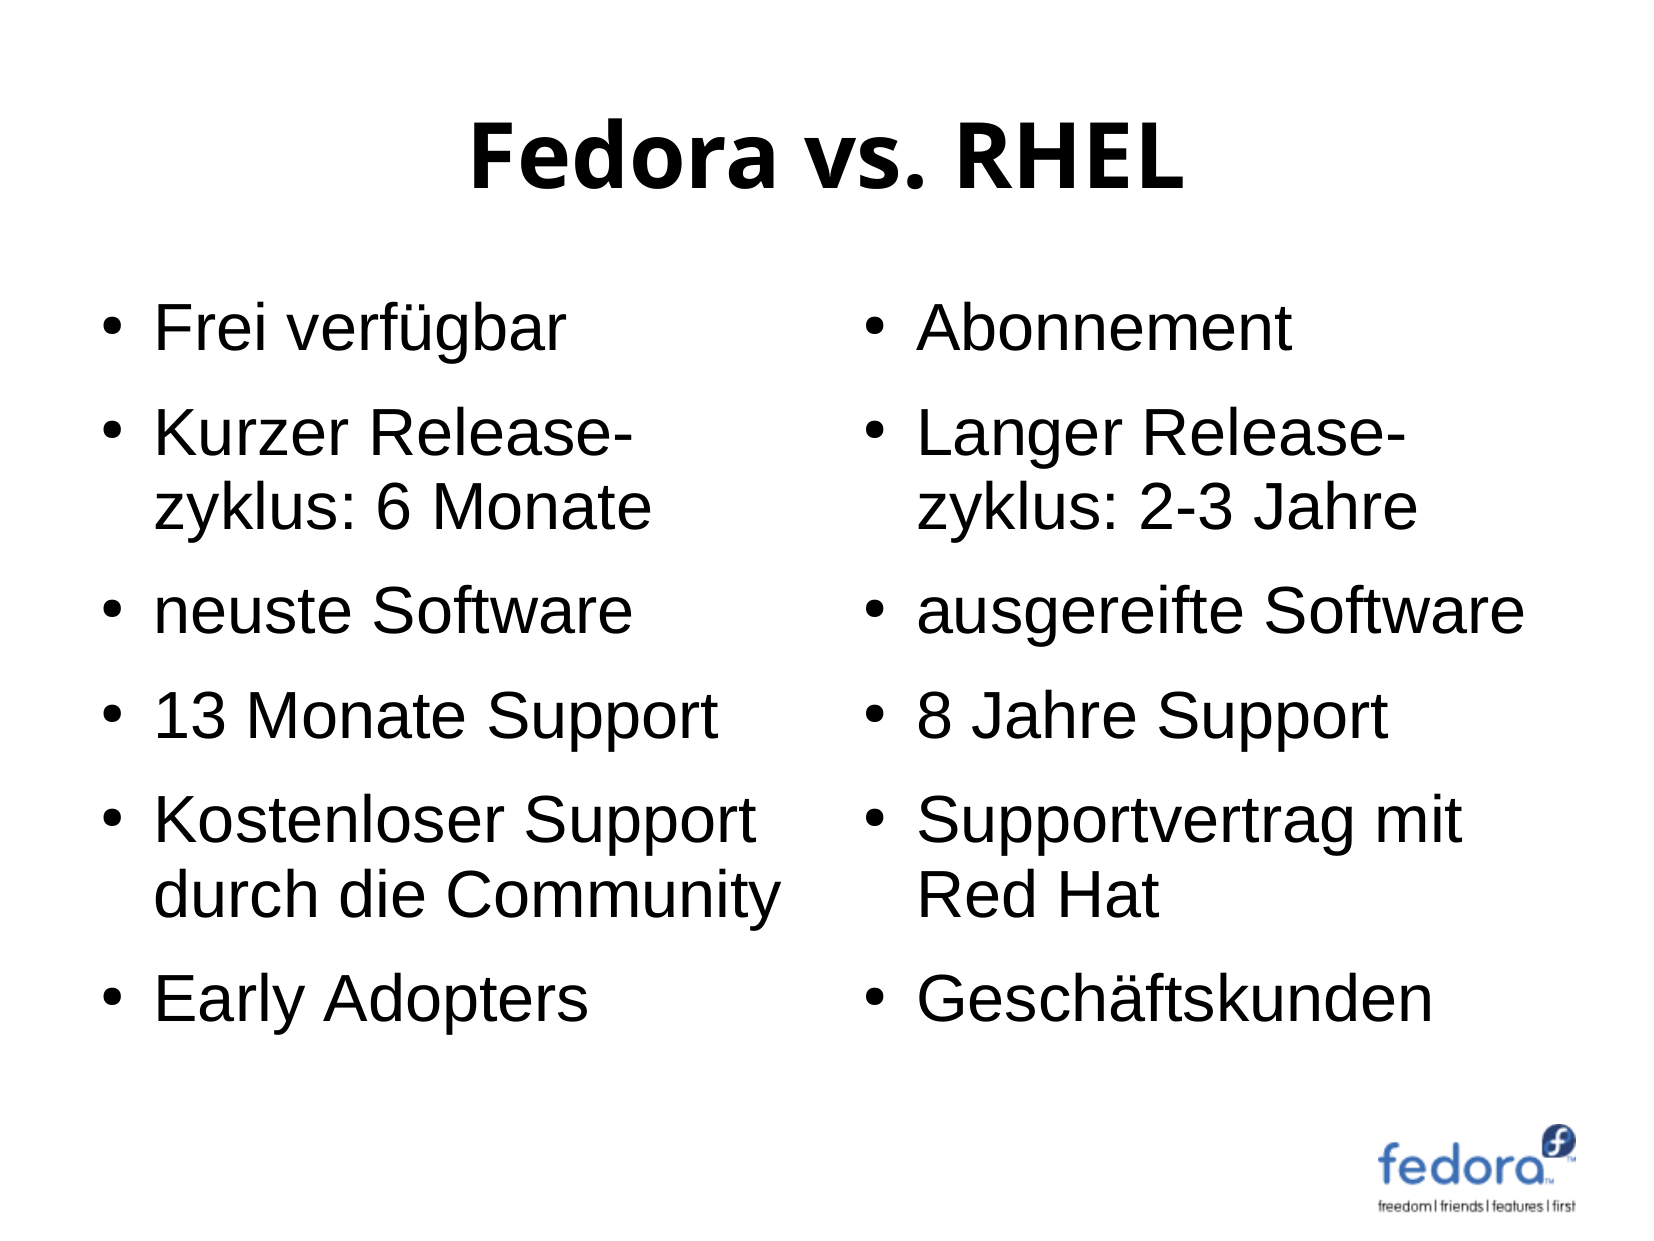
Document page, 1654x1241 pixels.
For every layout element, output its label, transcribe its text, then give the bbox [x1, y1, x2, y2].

list Abonnement Langer Release-zyklus: 2-3 Jahre ausgereifte Software 8 Jahre Support Supportvertrag mit Red Hat Geschäftskunden [845, 290, 1572, 1094]
list Frei verfügbar Kurzer Release-zyklus: 6 Monate neuste Software 13 Monate Support Kostenloser Support durch die Community Early Adopters [82, 290, 809, 1109]
picture [1378, 1124, 1576, 1214]
title Fedora vs. RHEL [82, 49, 1571, 257]
